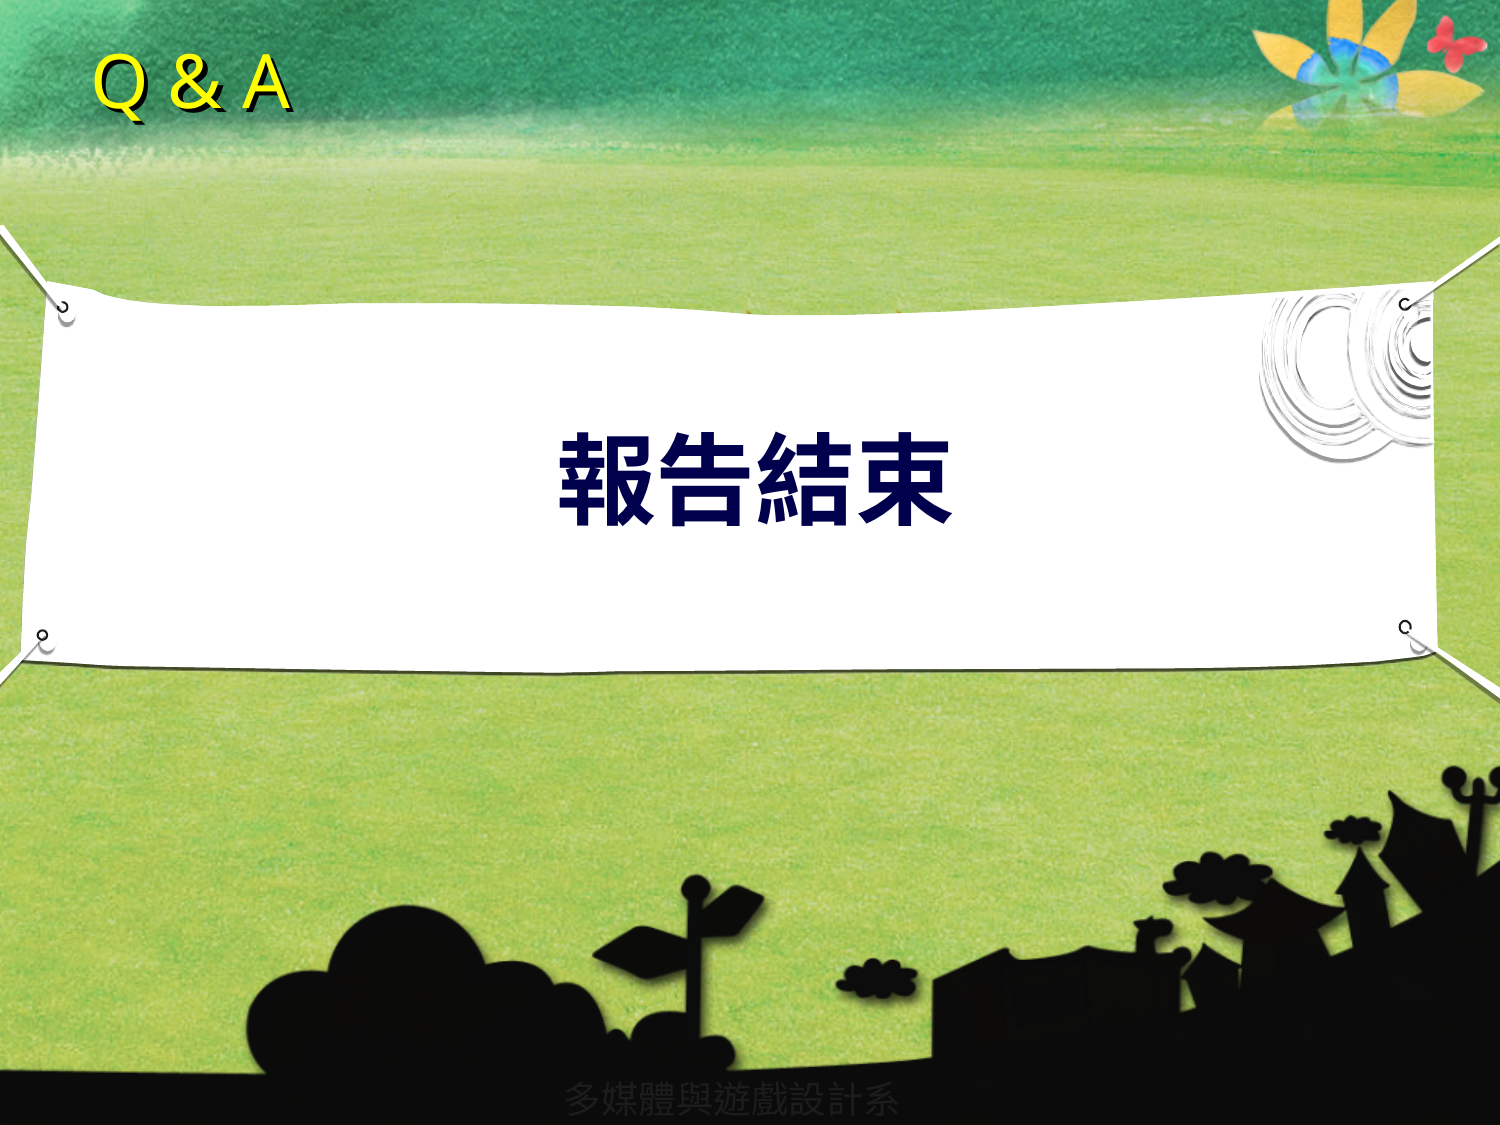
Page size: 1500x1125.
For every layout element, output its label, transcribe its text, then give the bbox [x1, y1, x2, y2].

text_box Q & A [75, 16, 1426, 141]
text_box 報告結束 [137, 410, 1376, 547]
